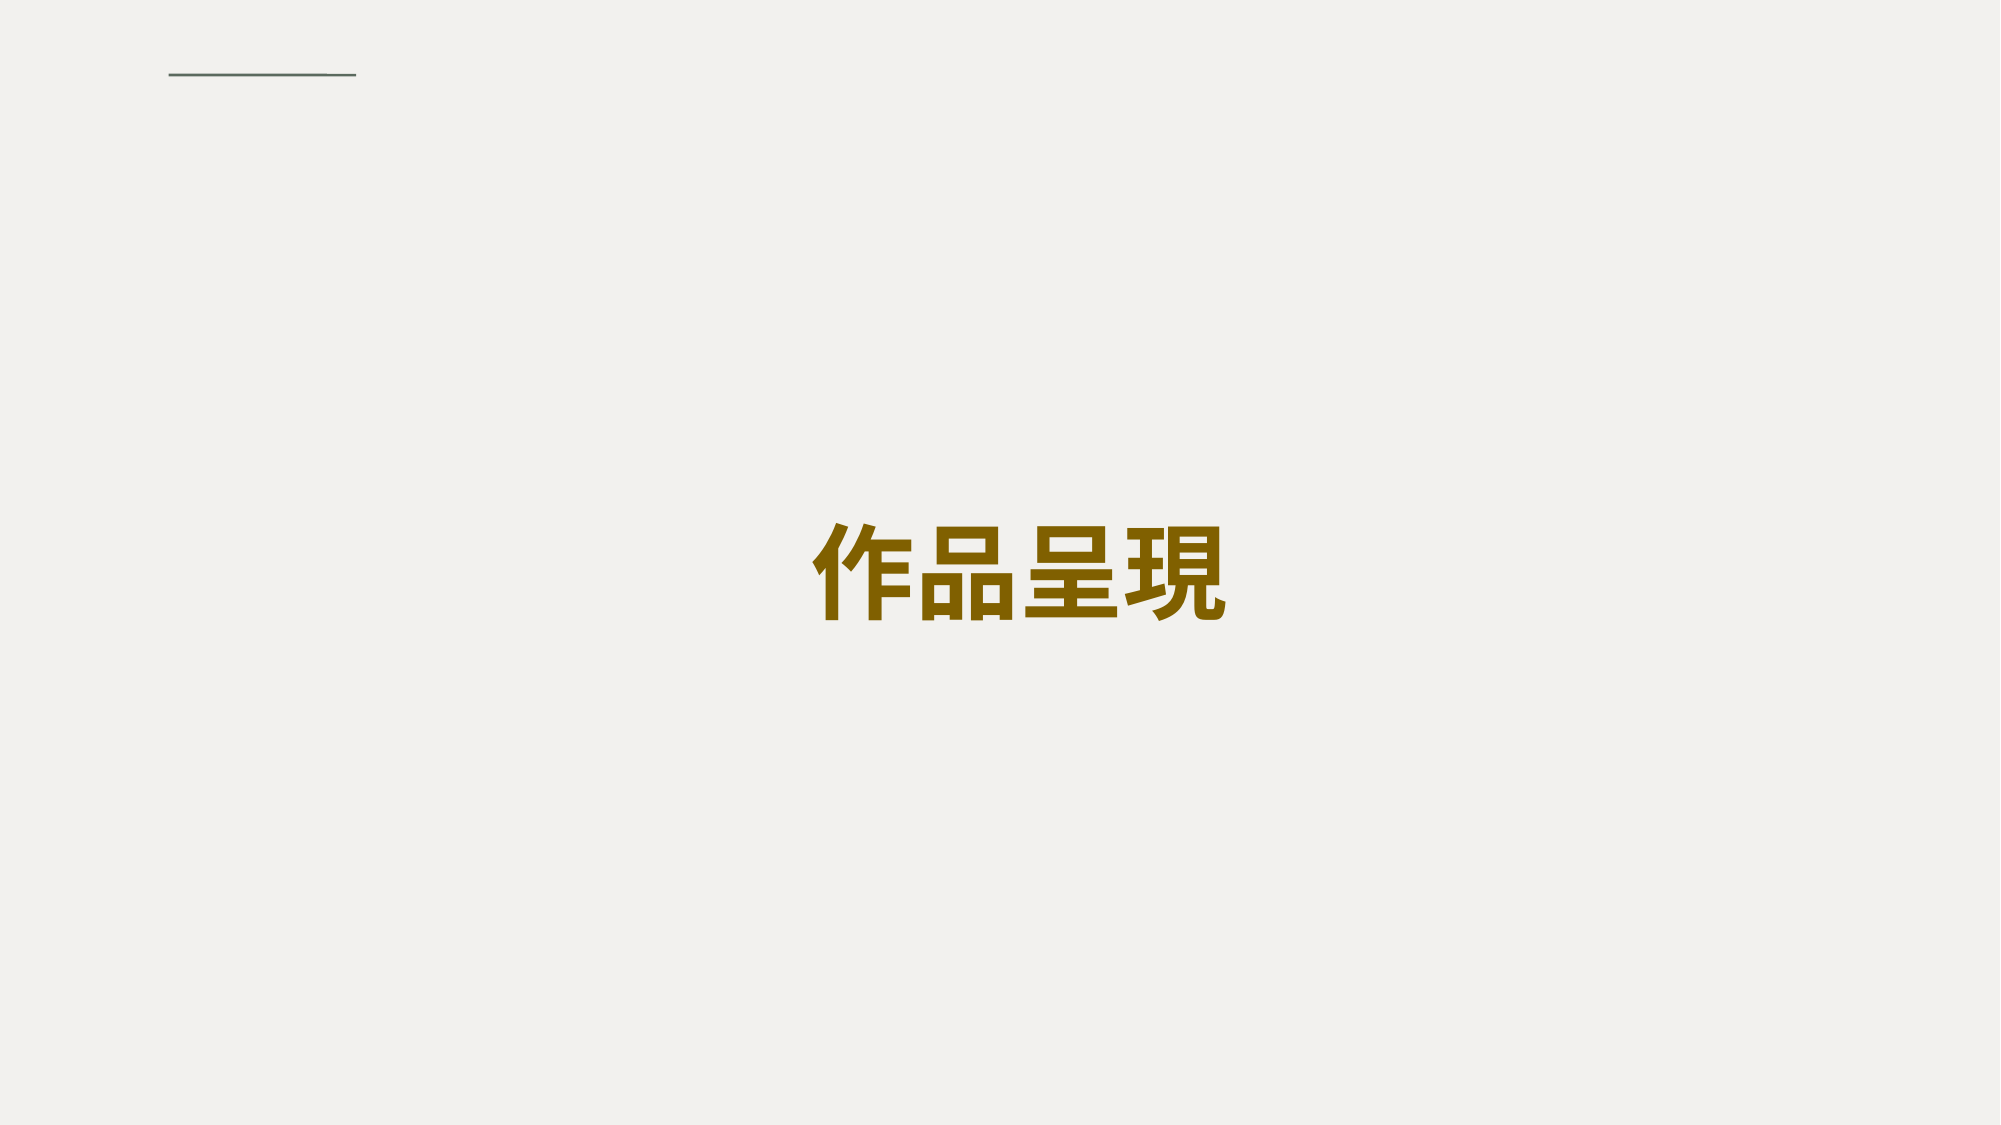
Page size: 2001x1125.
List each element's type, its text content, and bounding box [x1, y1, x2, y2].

list 作品呈現 [795, 437, 1338, 716]
